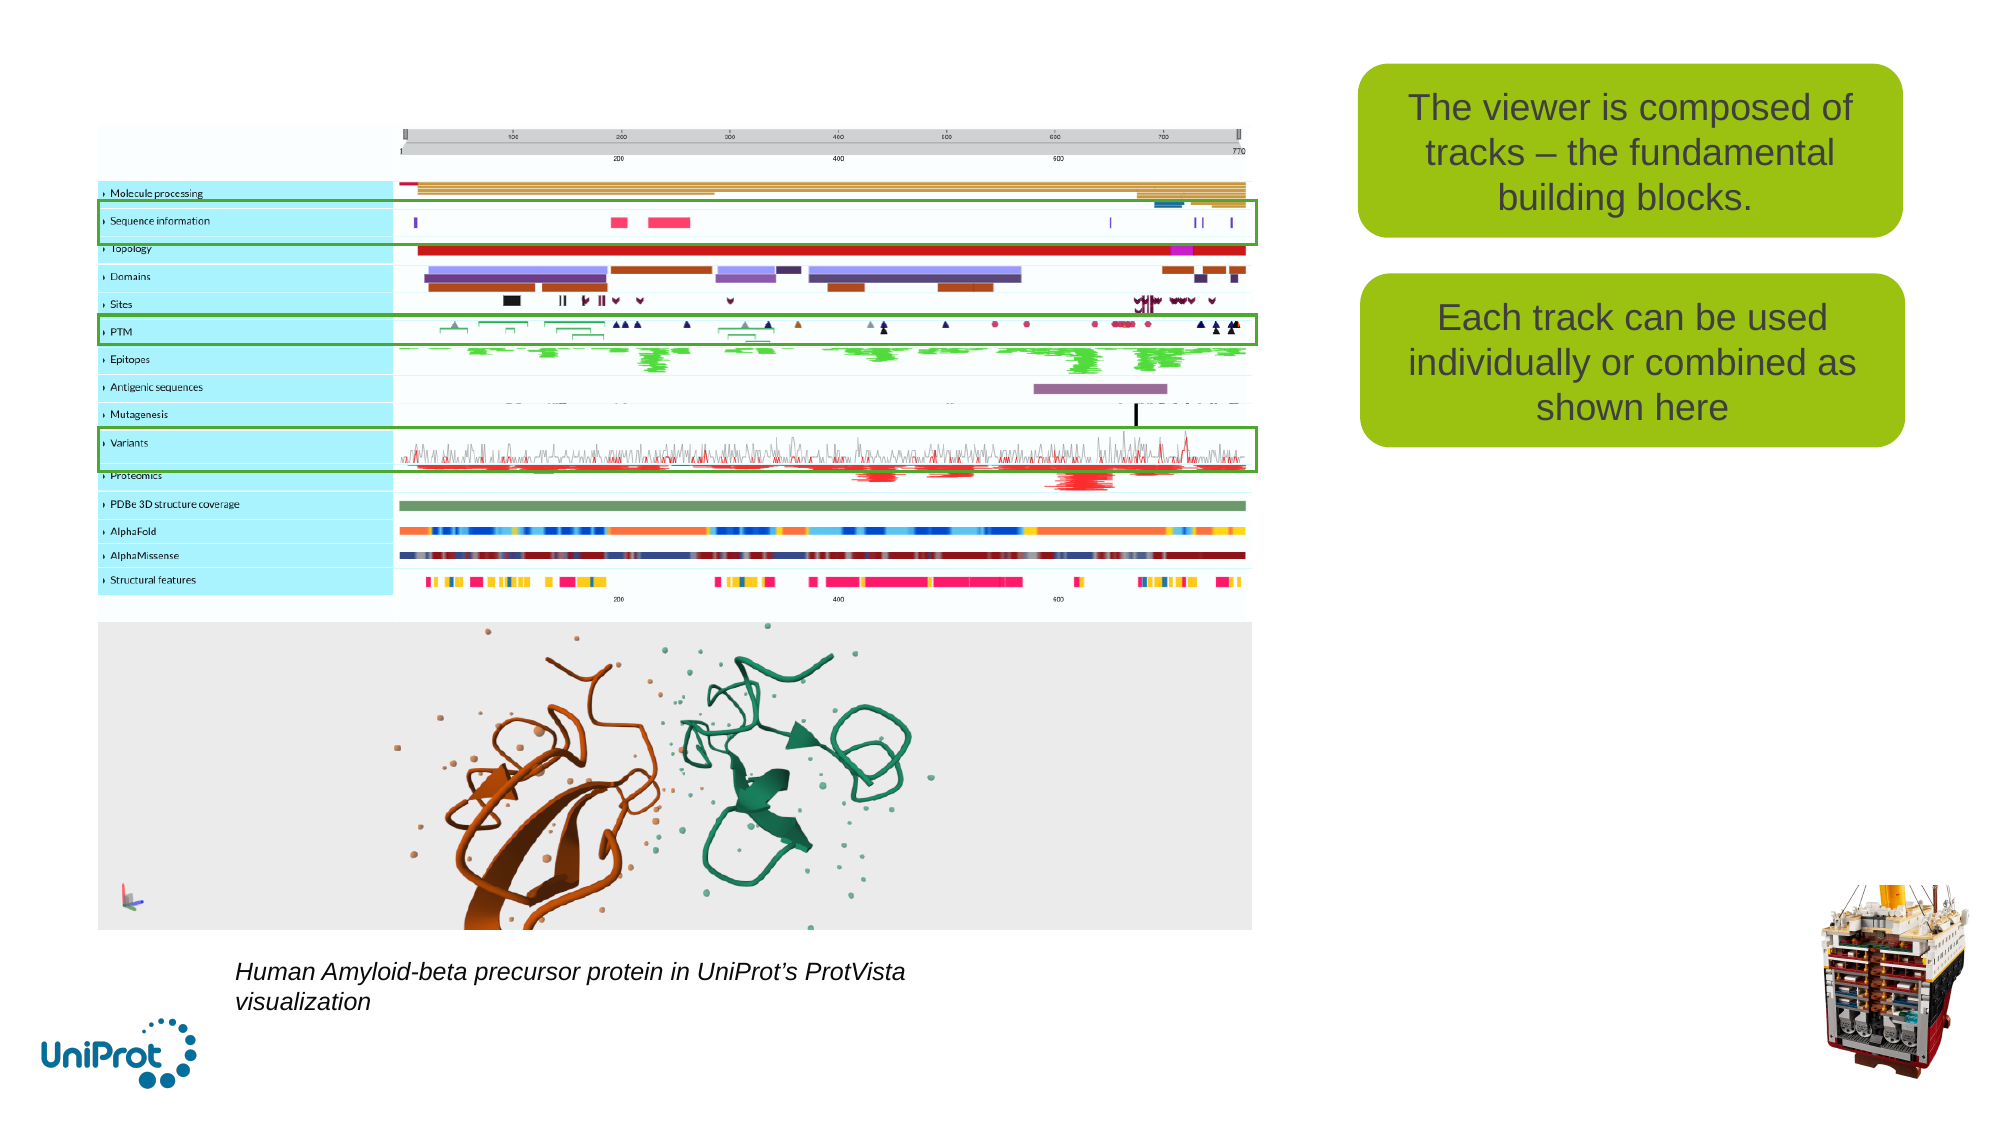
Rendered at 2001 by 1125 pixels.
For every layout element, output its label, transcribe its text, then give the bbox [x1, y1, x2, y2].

text_box The viewer is composed of tracks – the fundamental building blocks. [1359, 65, 1902, 237]
picture [98, 346, 1252, 426]
picture [98, 473, 1252, 930]
picture [1765, 885, 2000, 1080]
picture [100, 429, 1252, 470]
picture [26, 1005, 212, 1103]
picture [100, 202, 1252, 243]
text_box Each track can be used individually or combined as shown here [1361, 274, 1904, 446]
text_box Human Amyloid-beta precursor protein in UniProt’s ProtVista visualization [220, 948, 1061, 1114]
picture [98, 125, 1252, 199]
picture [98, 246, 1252, 313]
picture [100, 317, 1252, 343]
